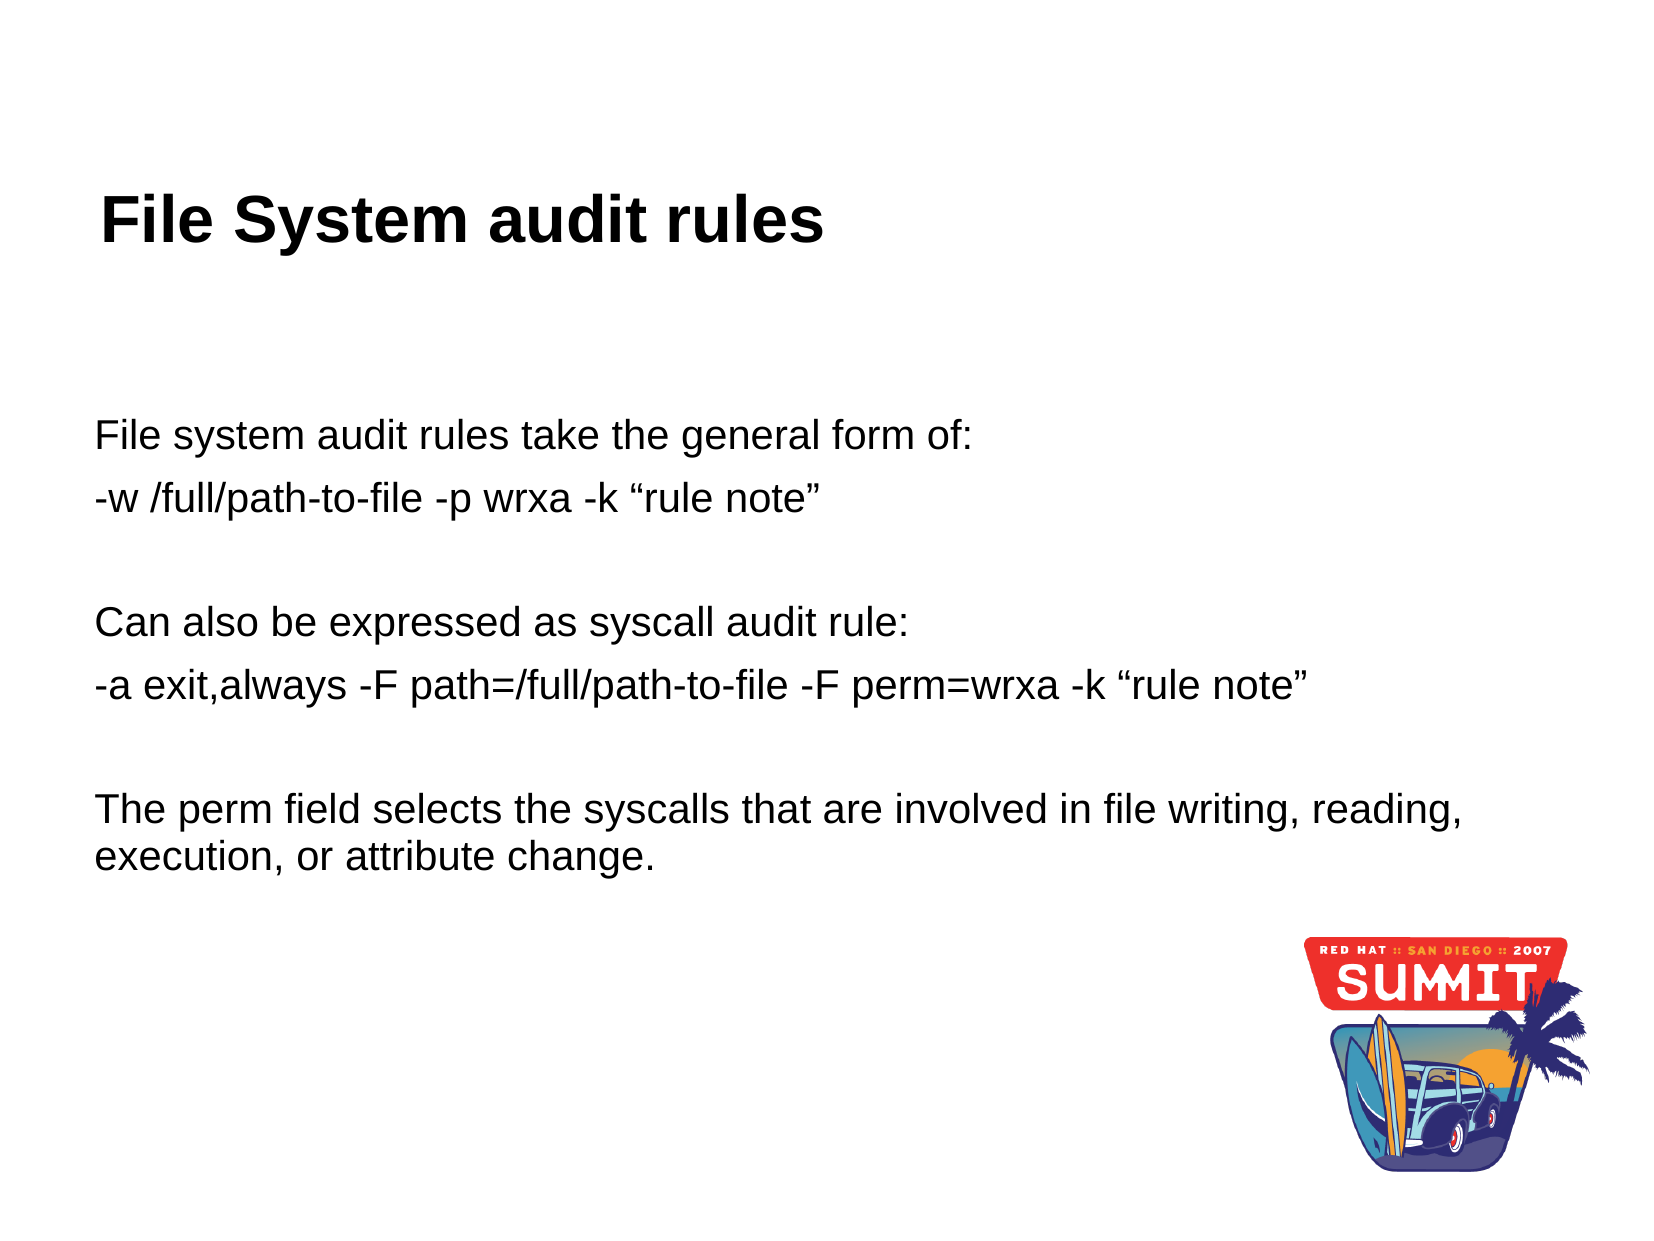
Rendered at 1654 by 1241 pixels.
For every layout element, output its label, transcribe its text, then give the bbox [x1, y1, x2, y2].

title File System audit rules [100, 164, 1506, 275]
picture [1500, 937, 1590, 1172]
subtitle File system audit rules take the general form of: -w /full/path-to-file -p wrxa -k “rule note” Can also be expressed as syscall audit rule: -a exit,always -F path=/full/path-to-file -F perm=wrxa -k “rule note” The perm field selects the syscalls that are involved in file writing, reading, execution, or attribute change. [94, 304, 1500, 1174]
